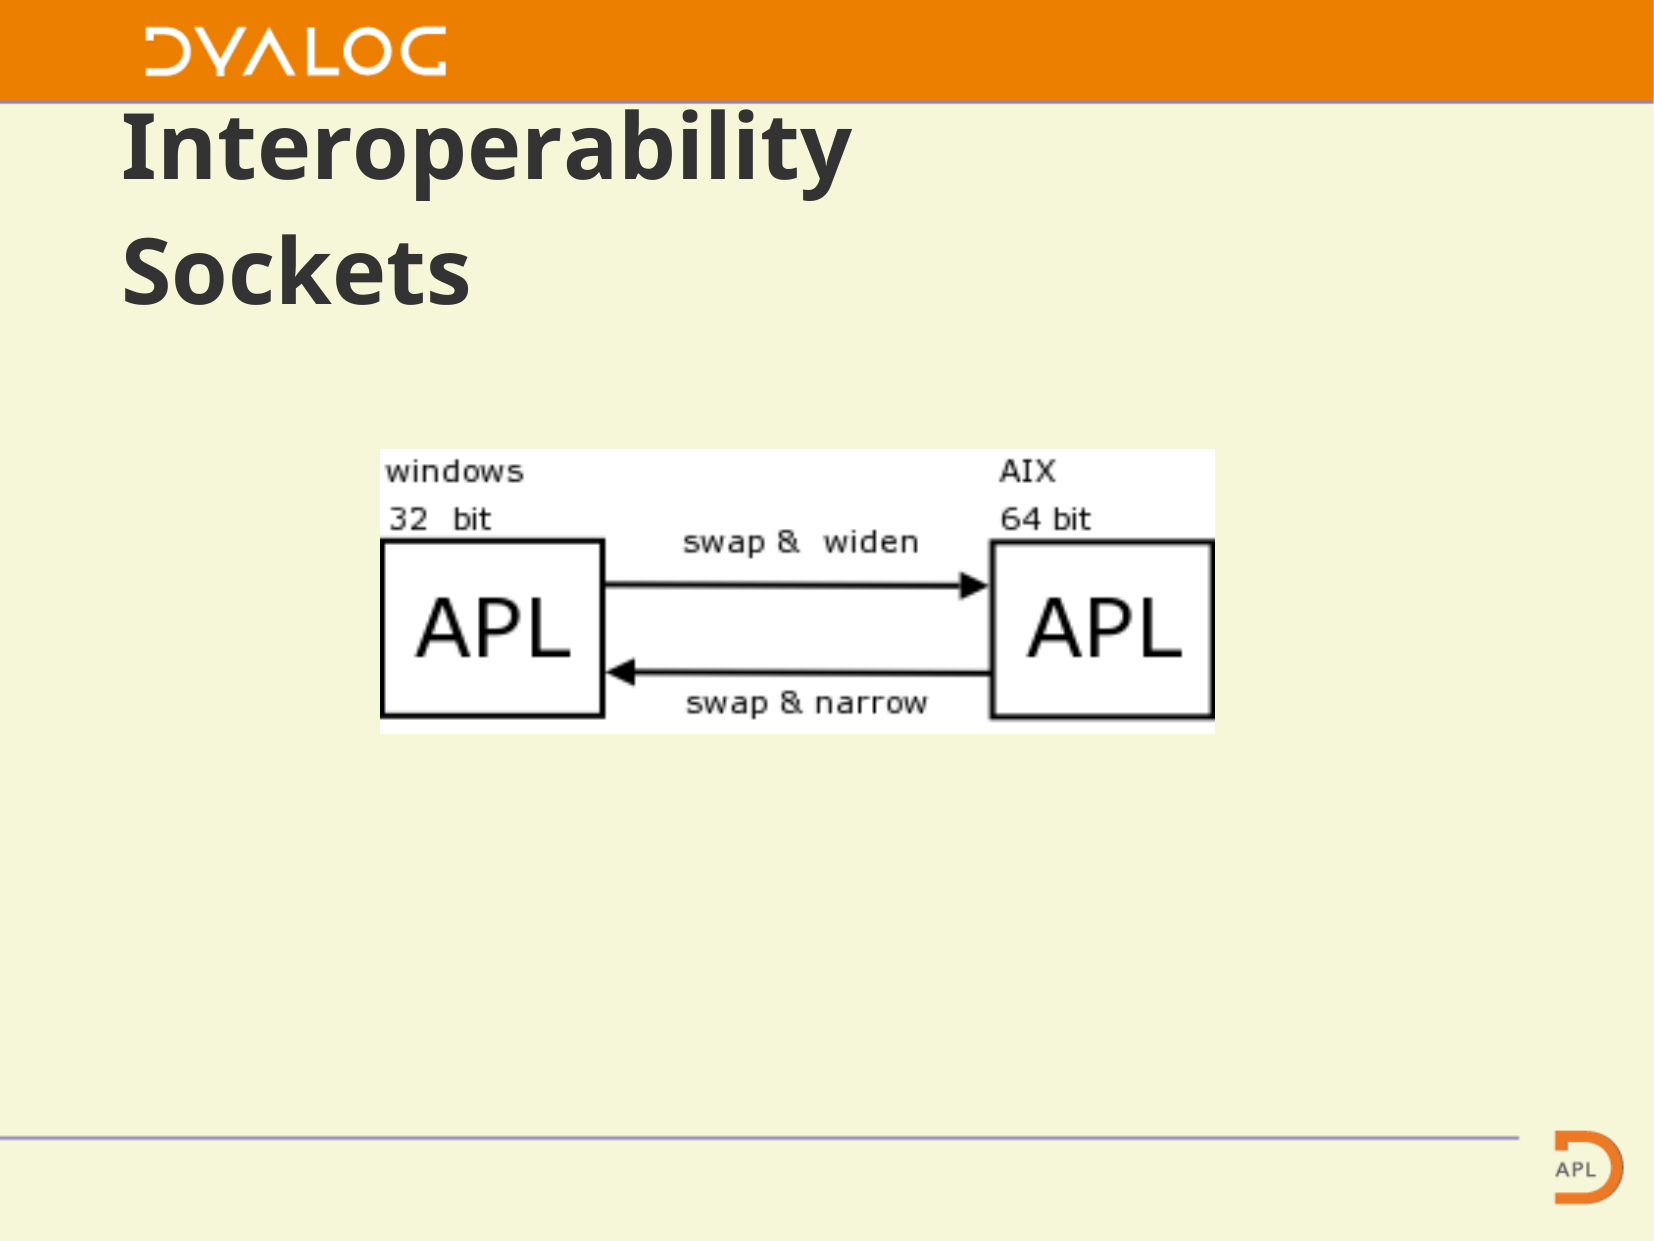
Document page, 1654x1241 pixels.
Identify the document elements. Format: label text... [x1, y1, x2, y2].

title Interoperability Sockets [121, 95, 1534, 318]
chart [124, 358, 1528, 1103]
picture [0, 0, 1654, 1241]
